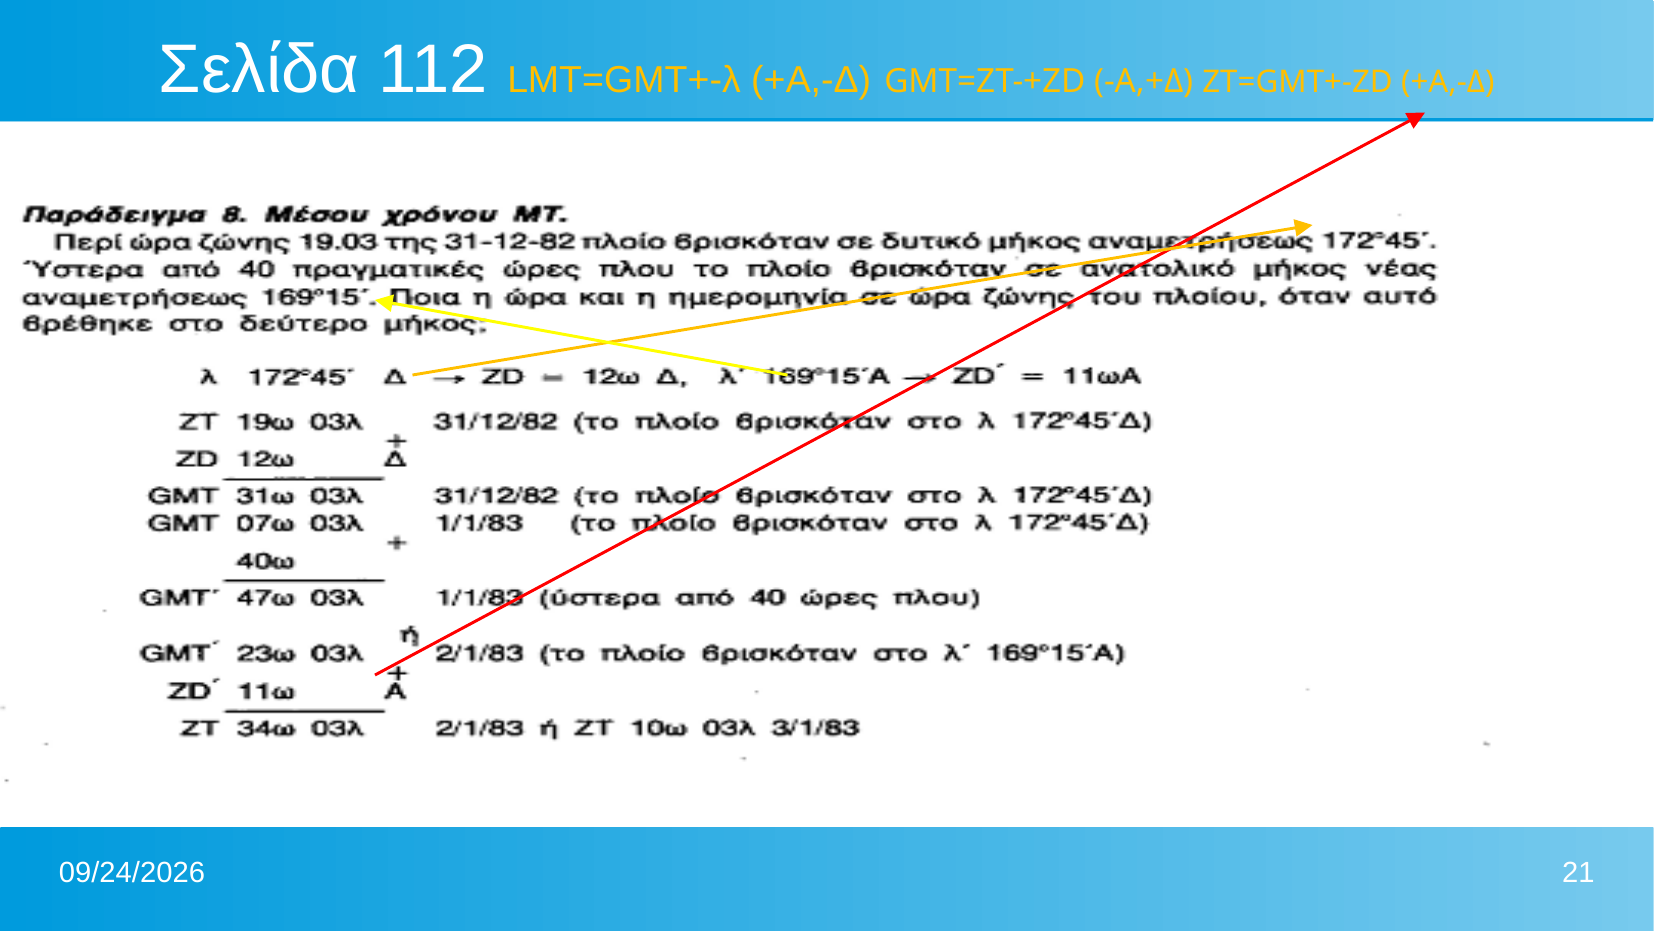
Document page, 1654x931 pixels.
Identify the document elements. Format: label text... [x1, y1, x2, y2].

title Σελίδα 112 LMT=GMT+-λ (+Α,-Δ) GMT=ZT-+ZD (-Α,+Δ) ZT=GMT+-ZD (+A,-Δ) [59, 29, 1595, 108]
picture [0, 172, 1500, 788]
